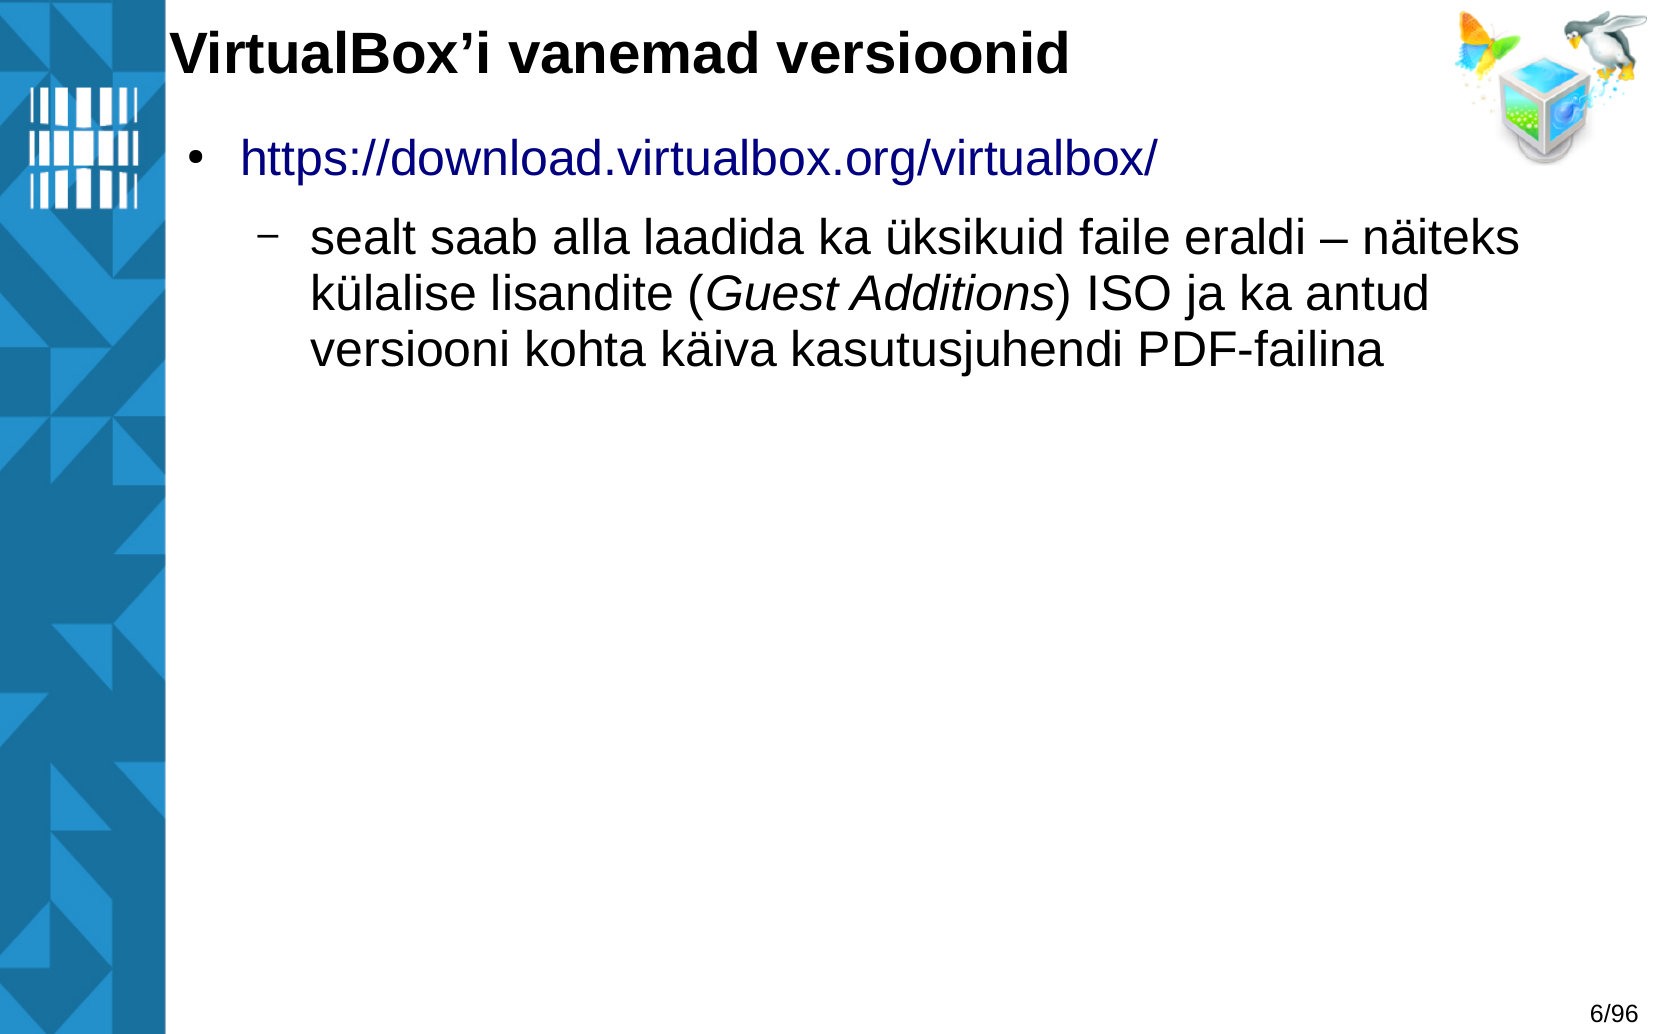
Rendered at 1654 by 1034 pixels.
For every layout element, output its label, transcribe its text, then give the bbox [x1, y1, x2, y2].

list https://download.virtualbox.org/virtualbox/ sealt saab alla laadida ka üksikuid faile eraldi – näiteks külalise lisandite (Guest Additions) ISO ja ka antud versiooni kohta käiva kasutusjuhendi PDF-failina [169, 129, 1630, 997]
title VirtualBox’i vanemad versioonid [169, 11, 1571, 95]
picture [1452, 7, 1653, 166]
